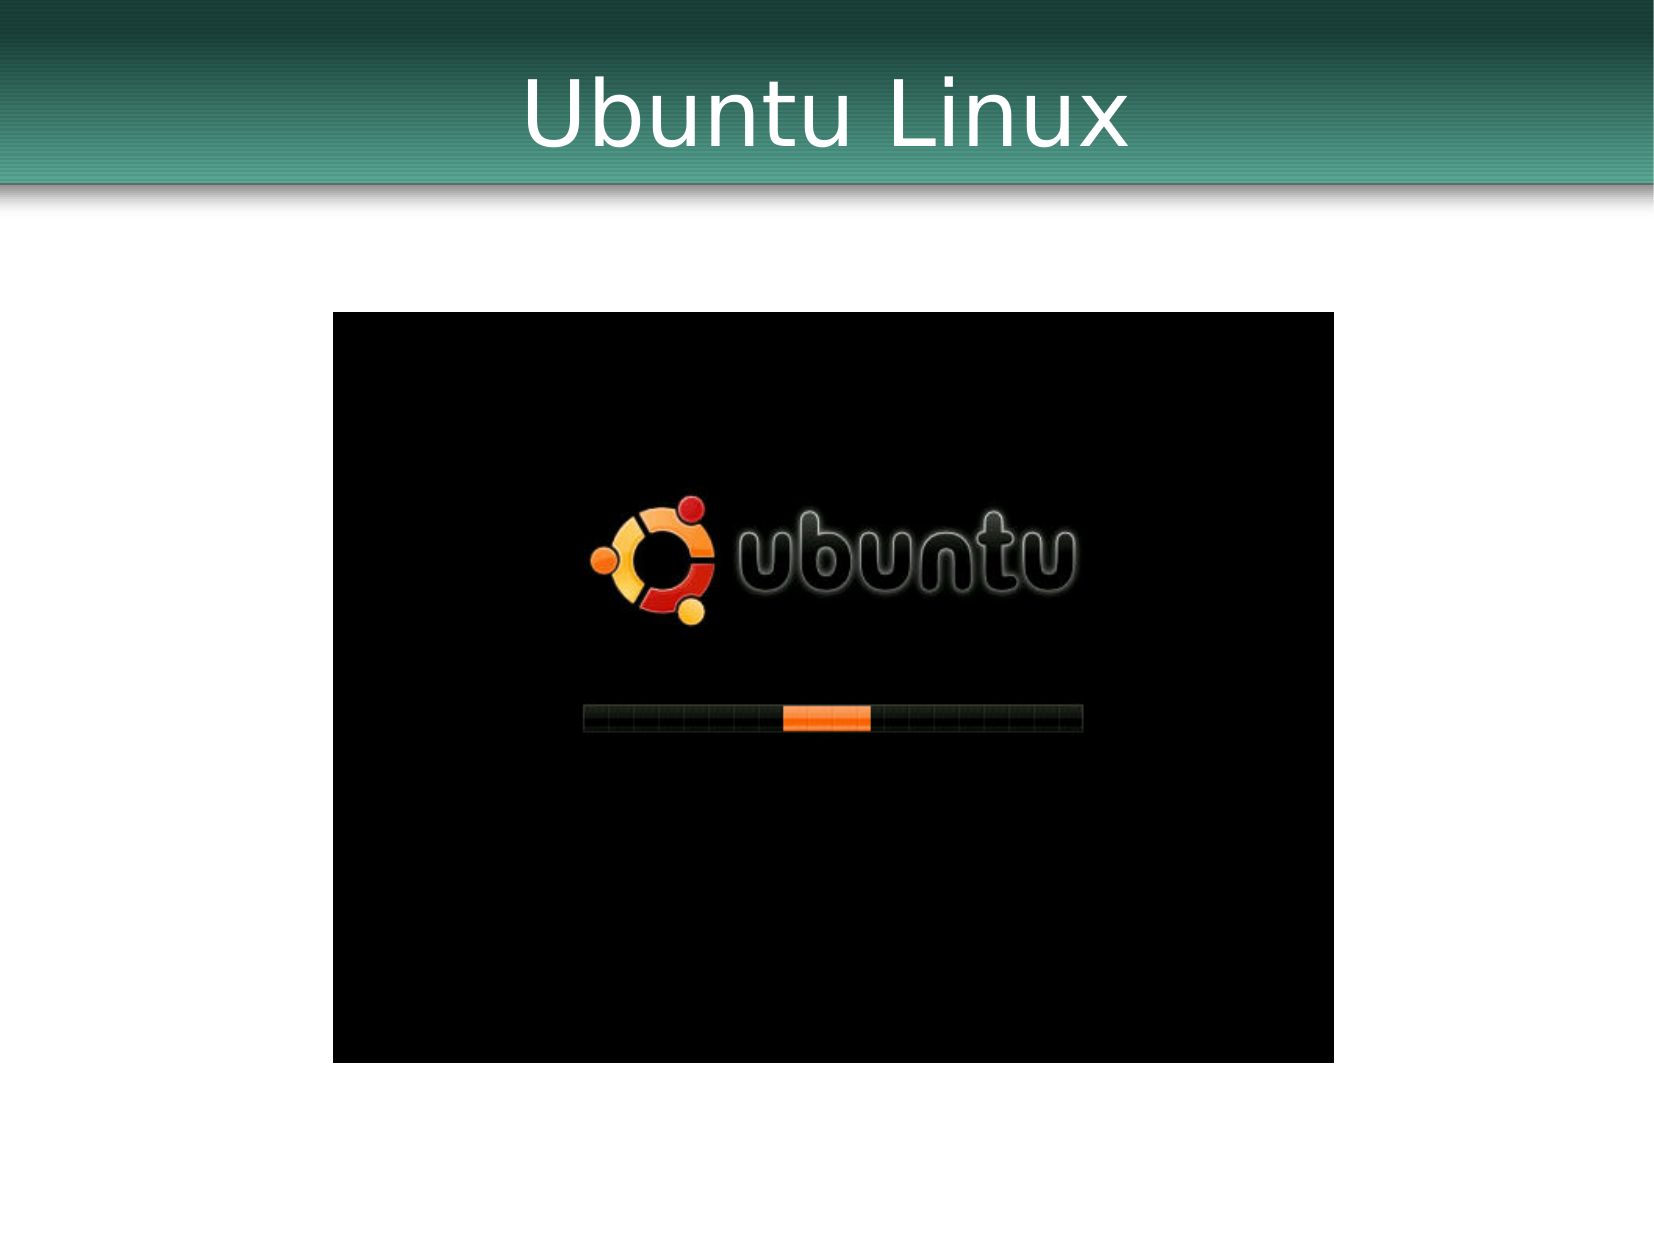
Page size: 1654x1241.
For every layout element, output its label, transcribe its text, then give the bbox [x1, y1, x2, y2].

title Ubuntu Linux [82, 11, 1571, 219]
picture [333, 312, 1334, 1063]
picture [0, 0, 1654, 225]
